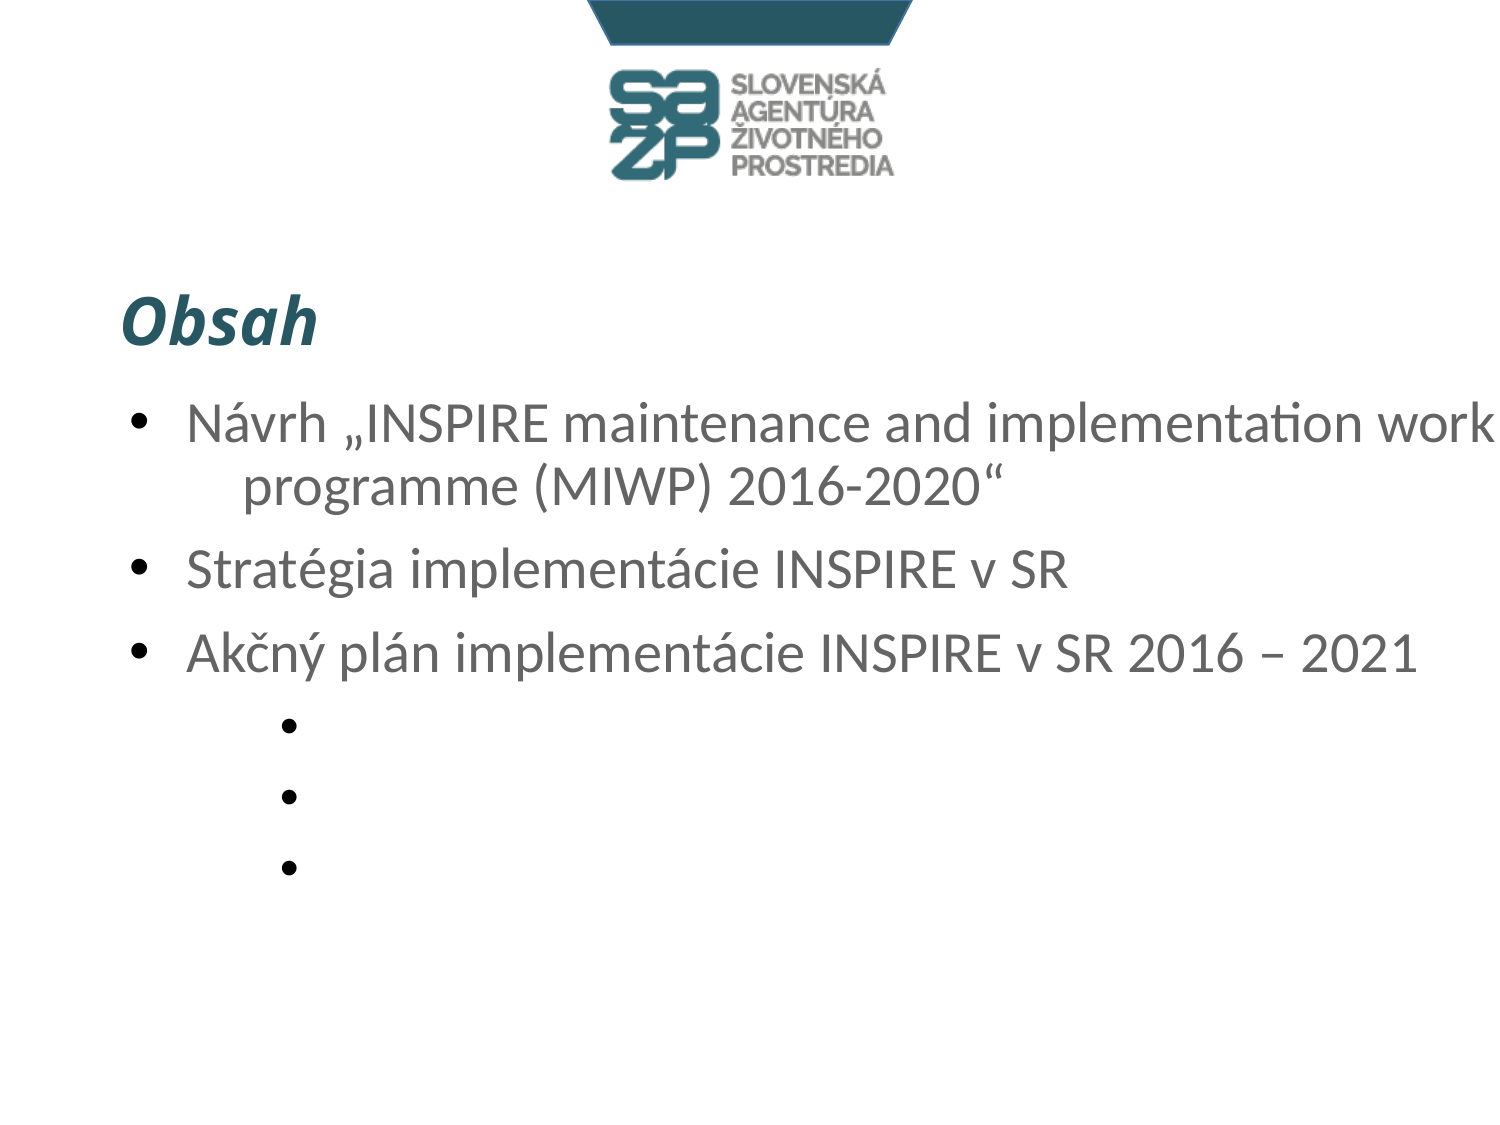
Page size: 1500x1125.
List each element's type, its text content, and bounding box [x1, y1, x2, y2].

text_box Návrh „INSPIRE maintenance and implementation work programme (MIWP) 2016-2020“ Stratégia implementácie INSPIRE v SR Akčný plán implementácie INSPIRE v SR 2016 – 2021 [115, 384, 1500, 846]
text_box [588, 0, 912, 44]
picture [588, 44, 922, 200]
text_box Obsah [104, 205, 589, 368]
